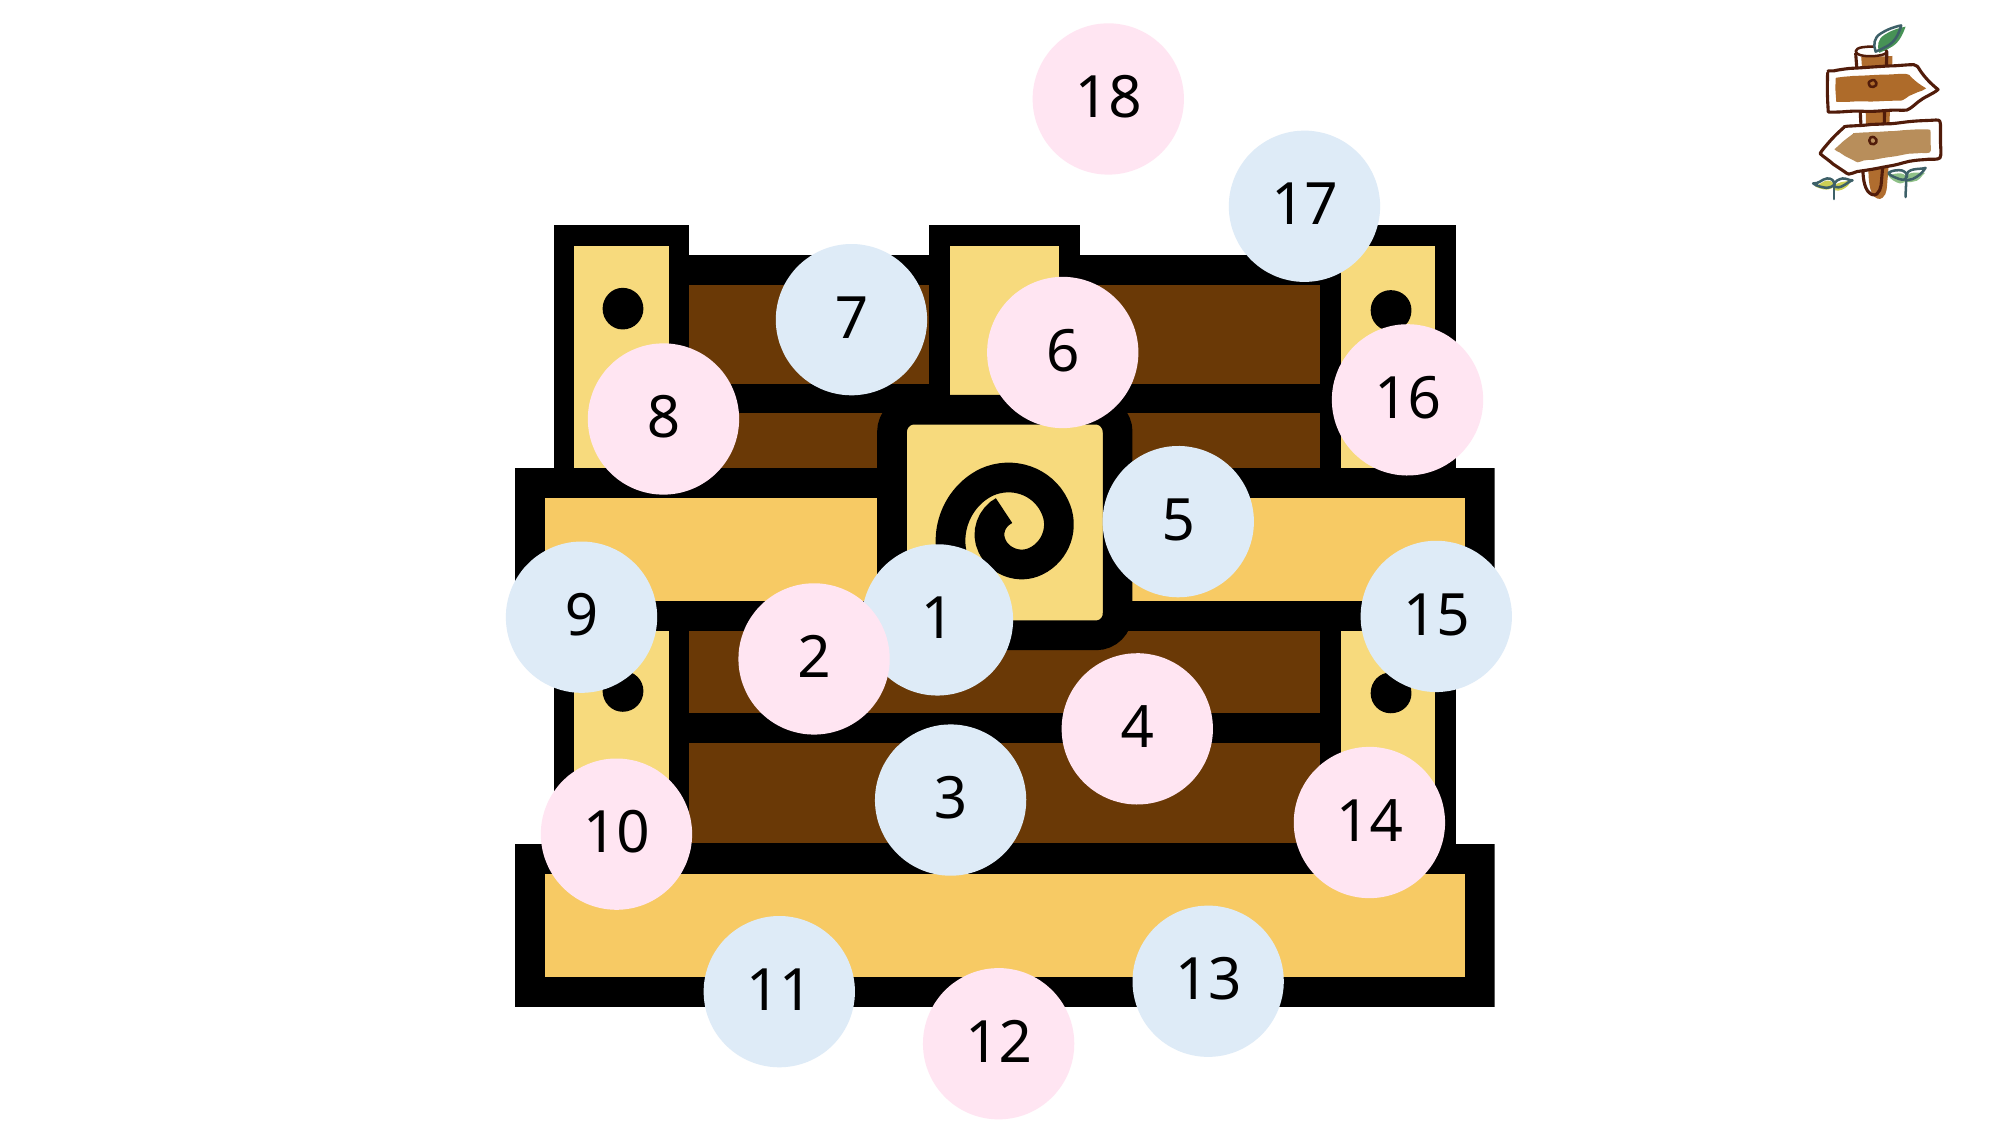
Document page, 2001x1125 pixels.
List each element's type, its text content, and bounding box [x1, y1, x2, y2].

text_box 14 [1293, 746, 1446, 899]
text_box 1 [864, 544, 1014, 696]
text_box 5 [1102, 445, 1254, 598]
text_box 12 [922, 968, 1075, 1120]
text_box 9 [505, 541, 658, 693]
text_box 13 [1132, 905, 1284, 1057]
text_box 2 [738, 583, 890, 735]
picture [1811, 24, 1944, 201]
picture [515, 225, 1495, 1008]
text_box 16 [1331, 324, 1484, 476]
text_box 15 [1360, 540, 1512, 693]
text_box 17 [1228, 130, 1381, 282]
text_box 18 [1032, 23, 1184, 175]
text_box 11 [703, 916, 855, 1068]
text_box 10 [540, 758, 693, 910]
text_box 3 [874, 724, 1027, 876]
text_box 6 [987, 276, 1139, 429]
text_box 8 [587, 343, 740, 495]
text_box 4 [1061, 653, 1213, 805]
text_box 7 [775, 244, 928, 396]
